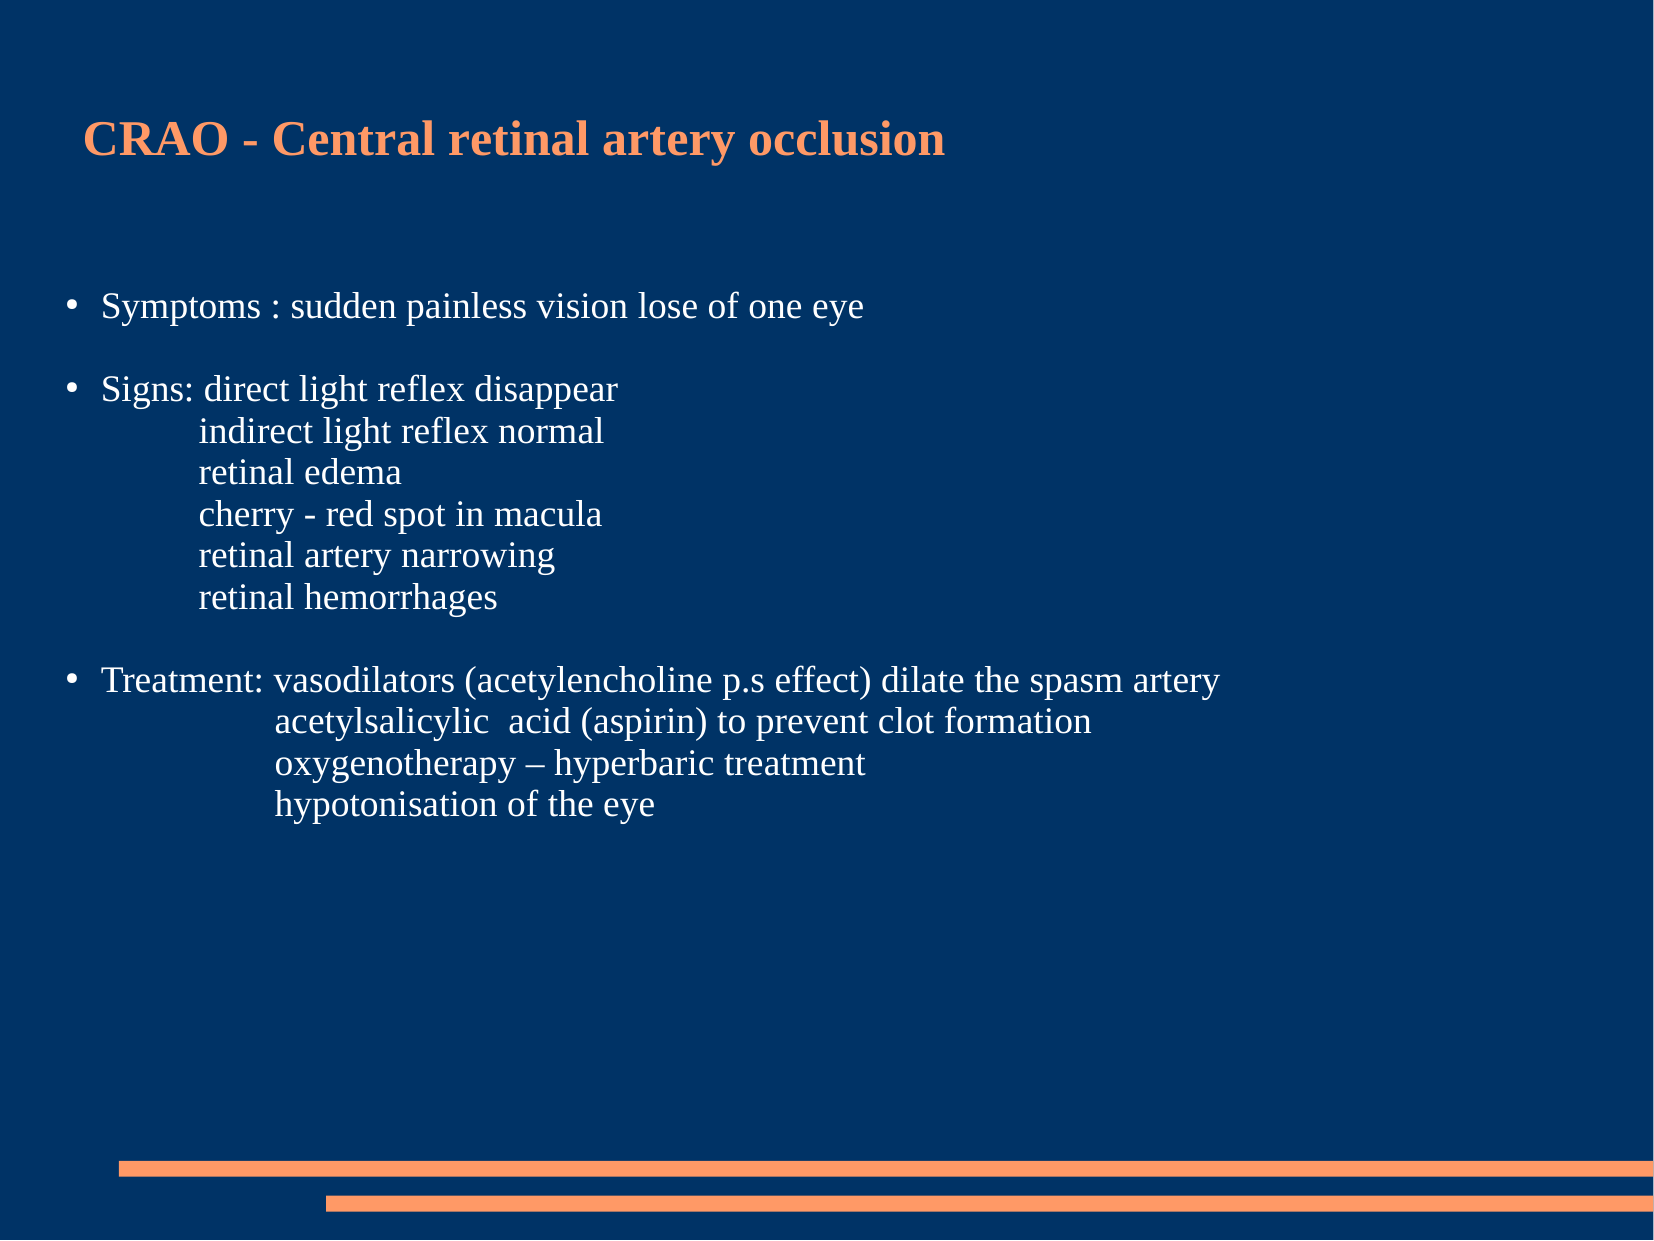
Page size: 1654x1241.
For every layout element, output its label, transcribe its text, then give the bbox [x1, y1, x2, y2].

title CRAO - Central retinal artery occlusion [82, 35, 1571, 236]
text_box Symptoms : sudden painless vision lose of one eye Signs: direct light reflex disappear indirect light reflex normal retinal edema cherry - red spot in macula retinal artery narrowing retinal hemorrhages Treatment: vasodilators (acetylencholine p.s effect) dilate the spasm artery acetylsalicylic acid (aspirin) to prevent clot formation oxygenotherapy – hyperbaric treatment hypotonisation of the eye [50, 236, 1600, 853]
